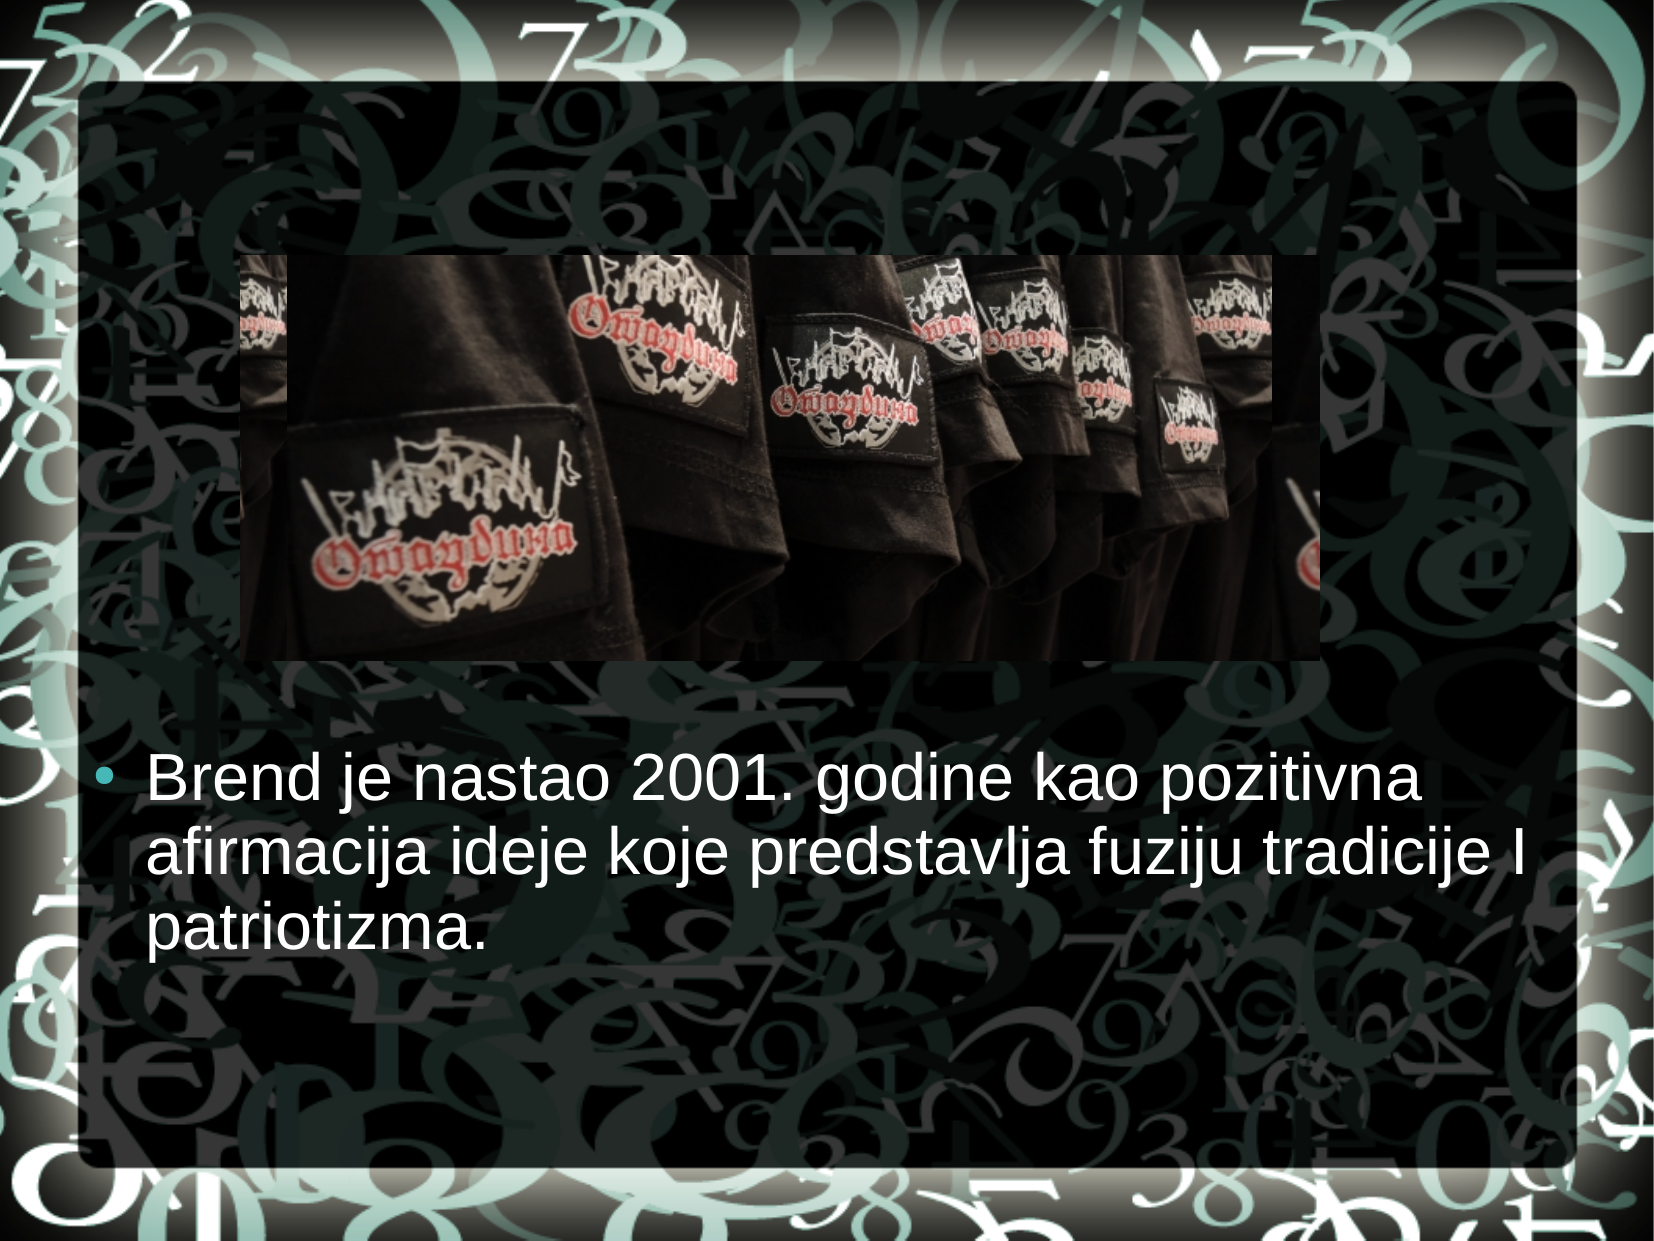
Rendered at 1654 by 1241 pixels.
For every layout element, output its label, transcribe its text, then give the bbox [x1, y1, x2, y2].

picture [0, 0, 1654, 1241]
text_box [240, 255, 1321, 661]
list Brend je nastao 2001. godine kao pozitivna afirmacija ideje koje predstavlja fuziju tradicije I patriotizma. [75, 739, 1576, 1156]
